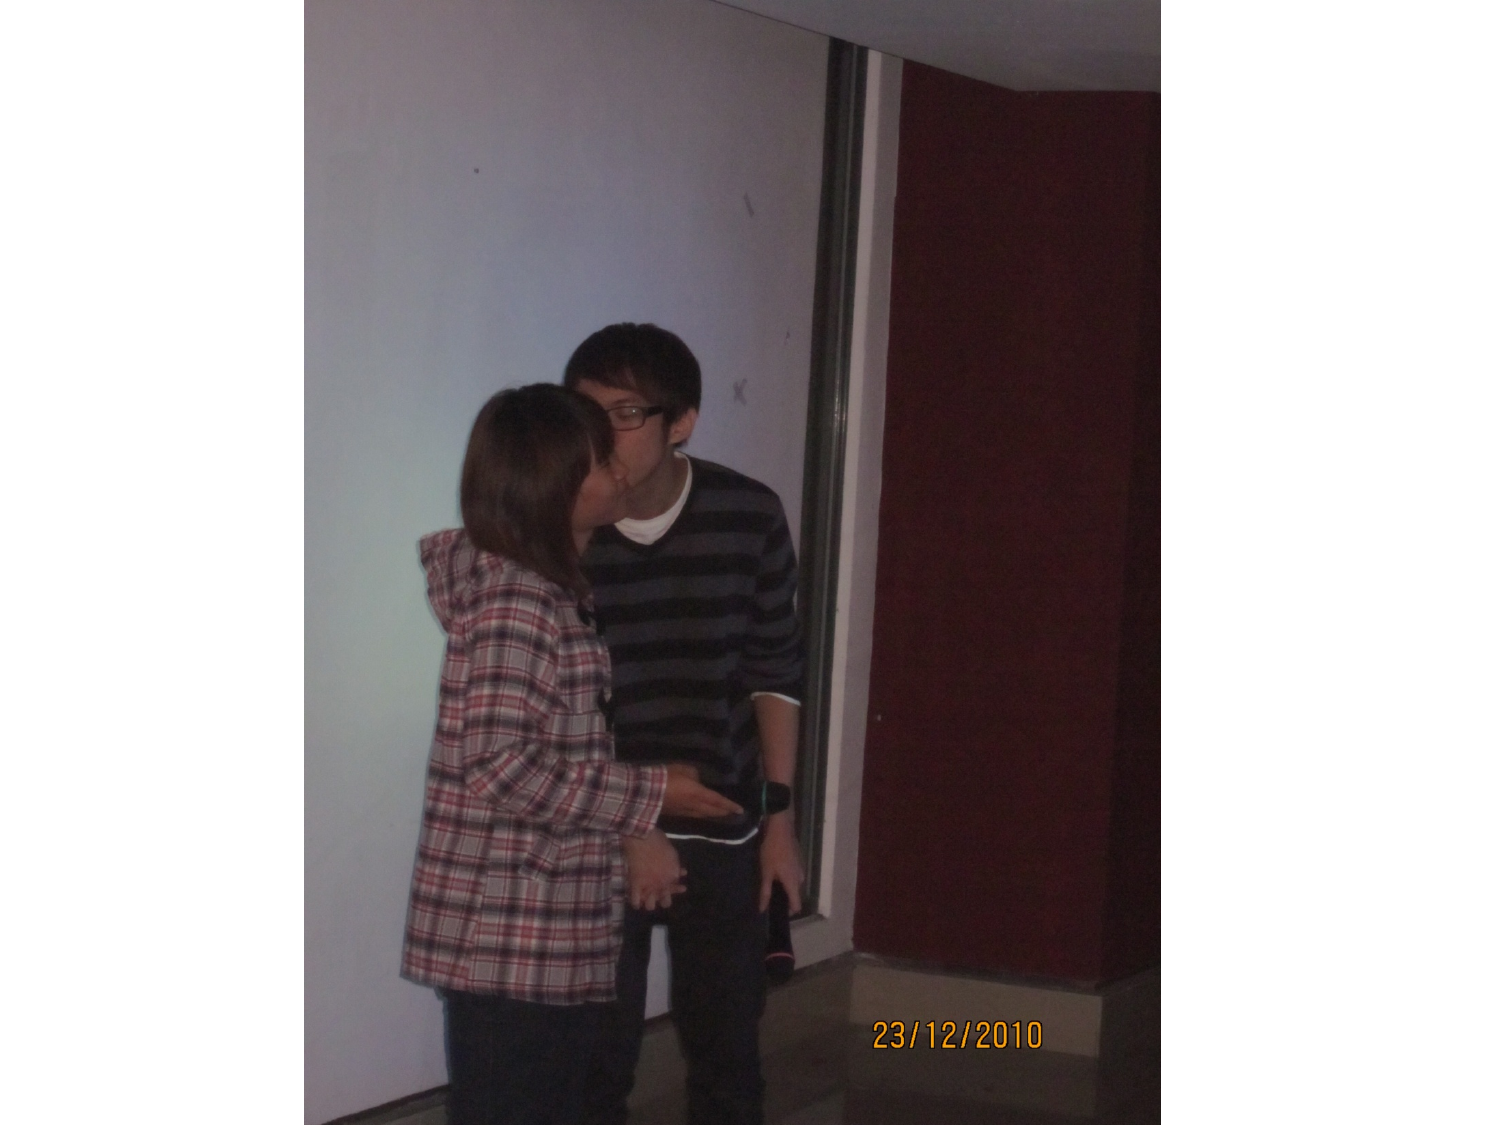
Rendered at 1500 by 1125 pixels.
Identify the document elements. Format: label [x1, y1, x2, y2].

picture [304, 0, 1161, 1125]
